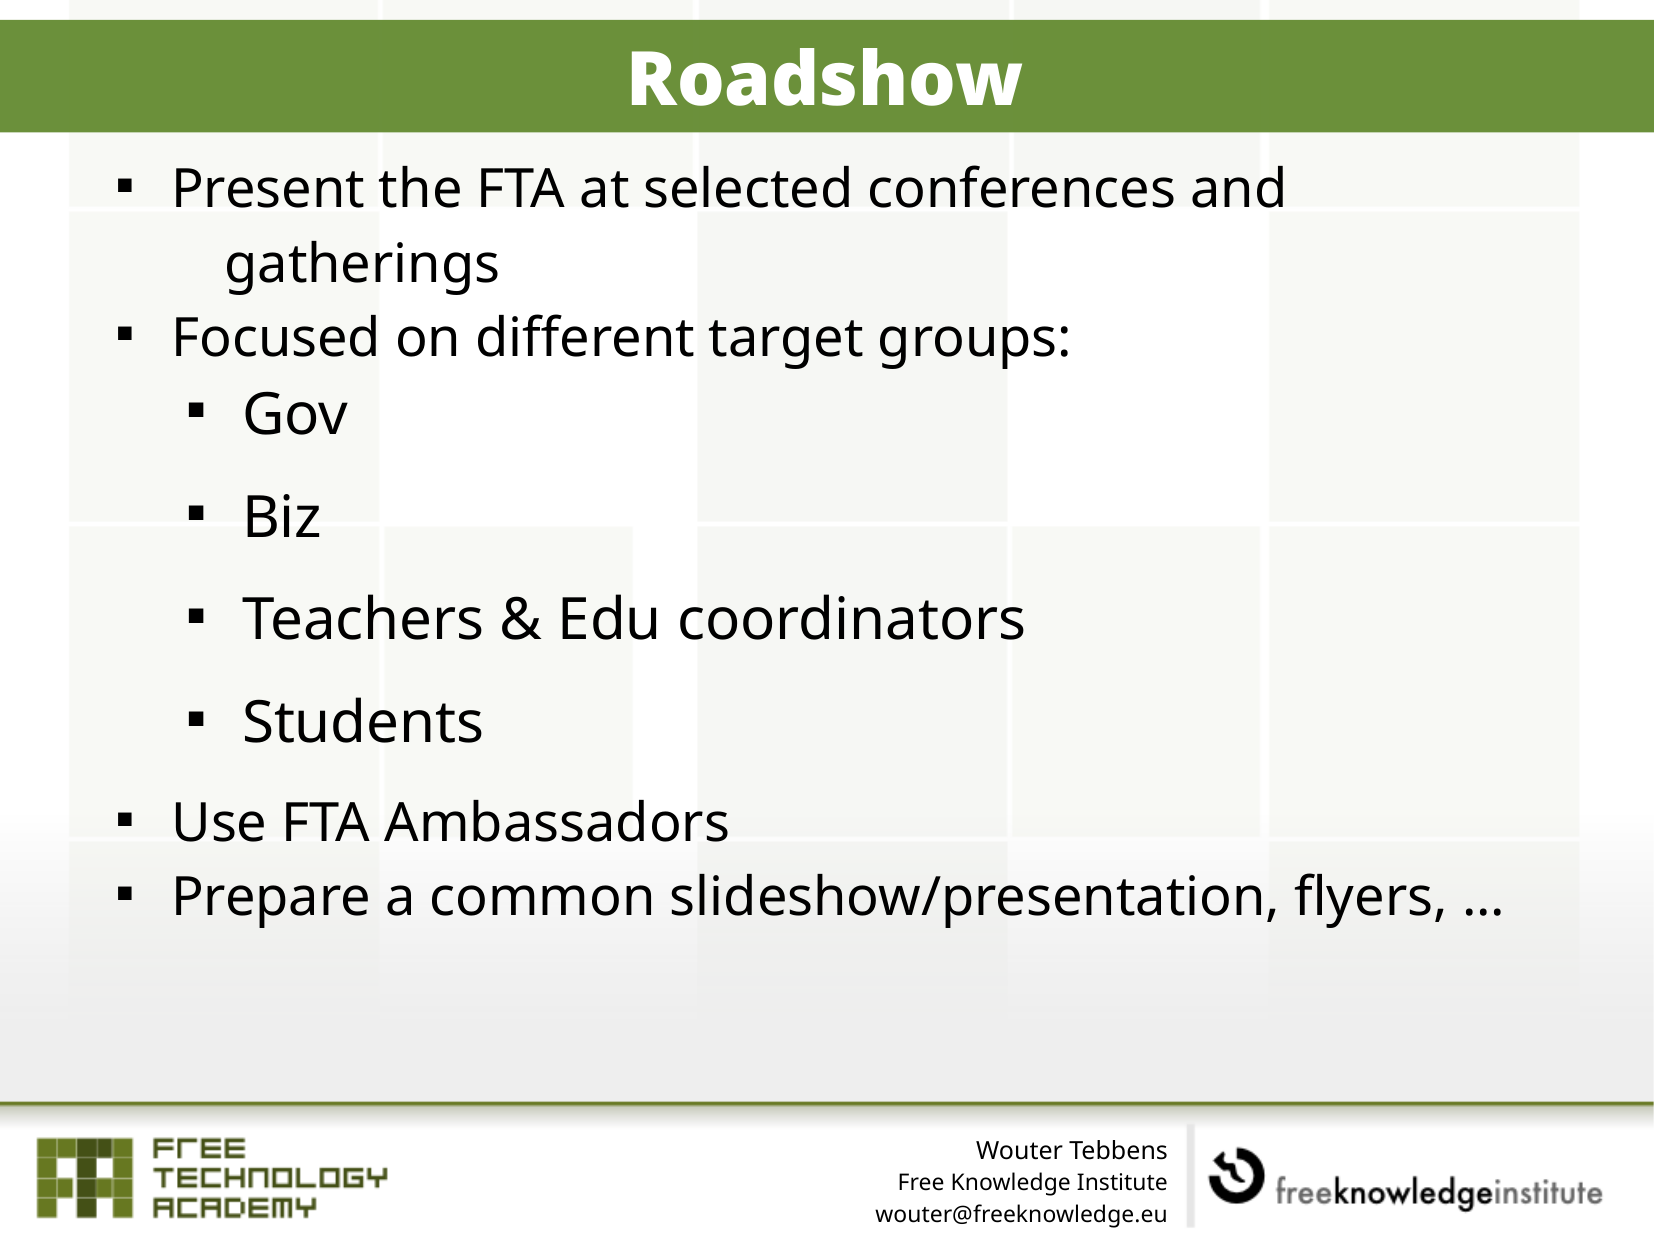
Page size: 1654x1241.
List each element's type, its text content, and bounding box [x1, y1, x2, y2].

list Present the FTA at selected conferences and gatherings Focused on different target groups: Gov Biz Teachers & Edu coordinators Students Use FTA Ambassadors Prepare a common slideshow/presentation, flyers, ... [82, 150, 1571, 954]
picture [0, 133, 1654, 1241]
title Roadshow [37, 29, 1613, 122]
picture [0, 0, 1654, 19]
